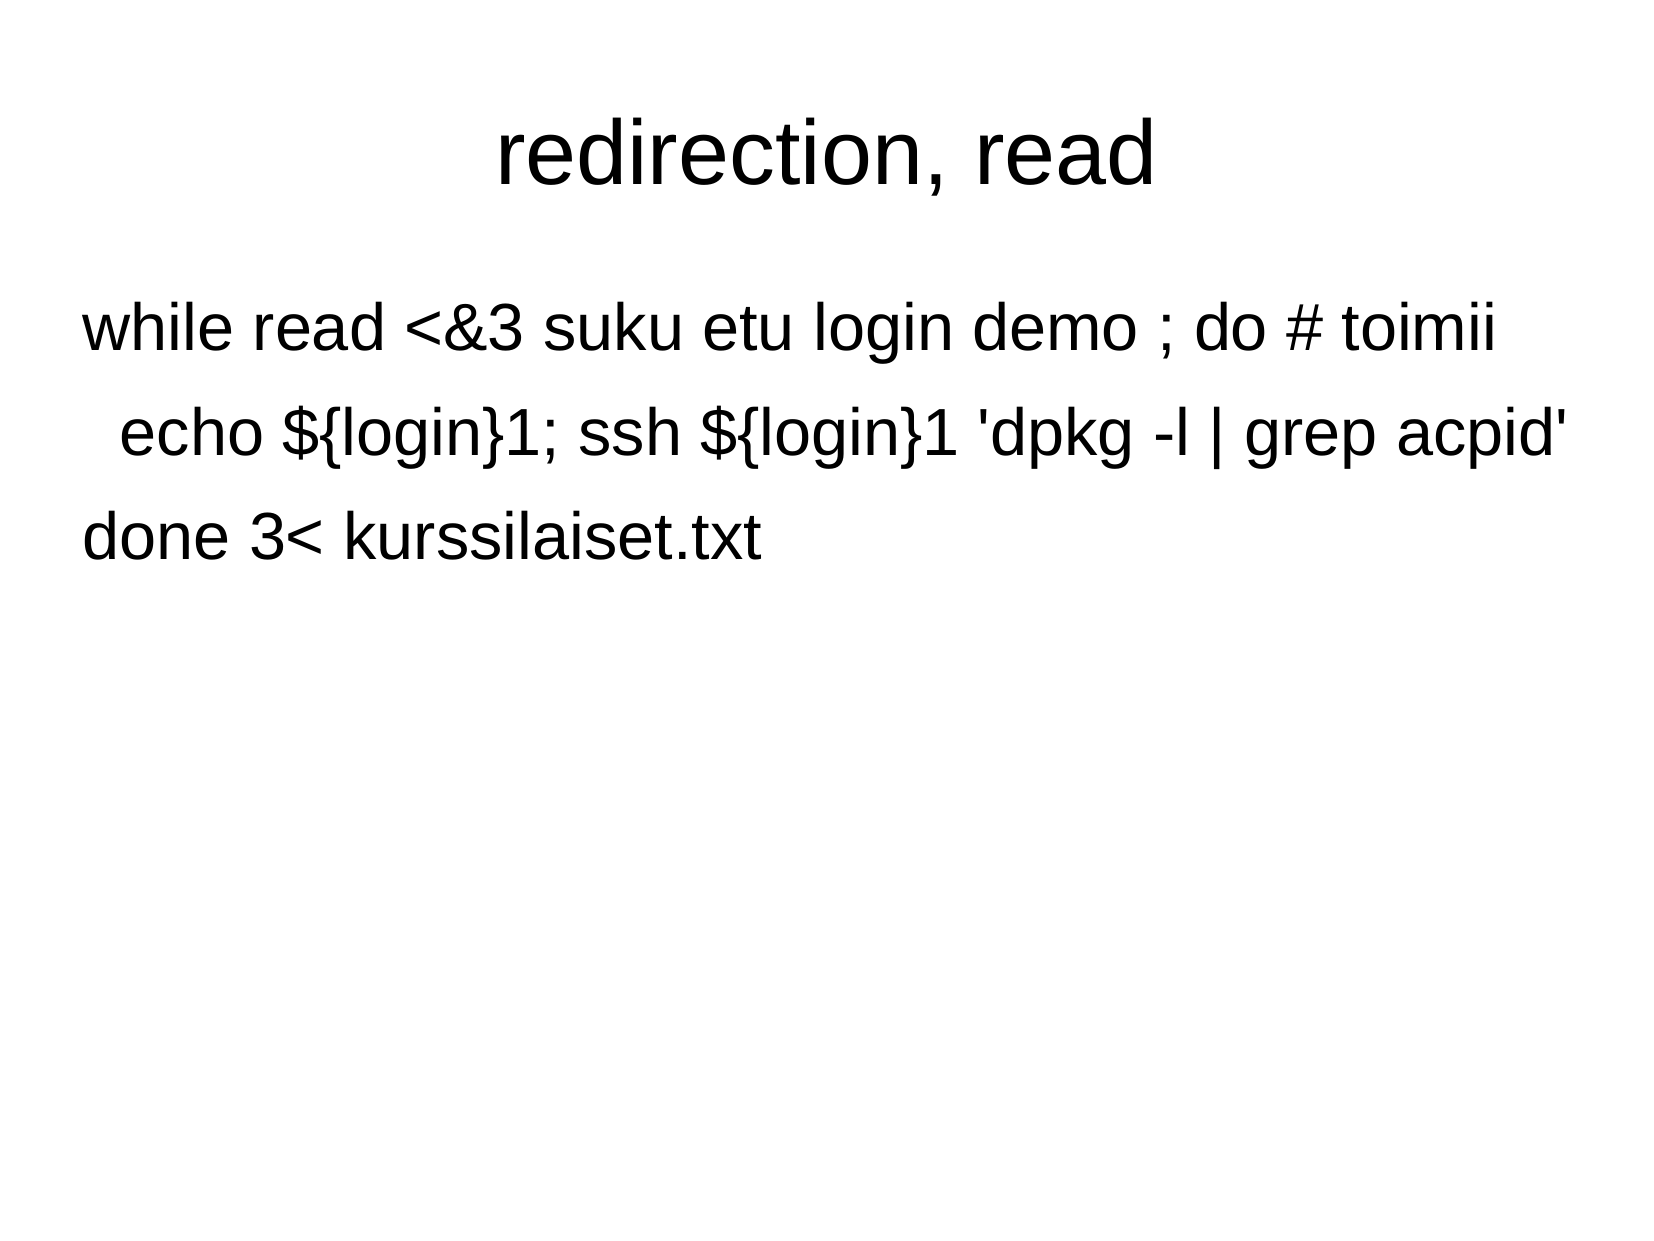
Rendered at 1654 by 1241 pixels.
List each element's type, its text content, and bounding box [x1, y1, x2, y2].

list while read <&3 suku etu login demo ; do # toimii echo ${login}1; ssh ${login}1 'dpkg -l | grep acpid' done 3< kurssilaiset.txt [82, 290, 1571, 1010]
title redirection, read [82, 49, 1571, 257]
